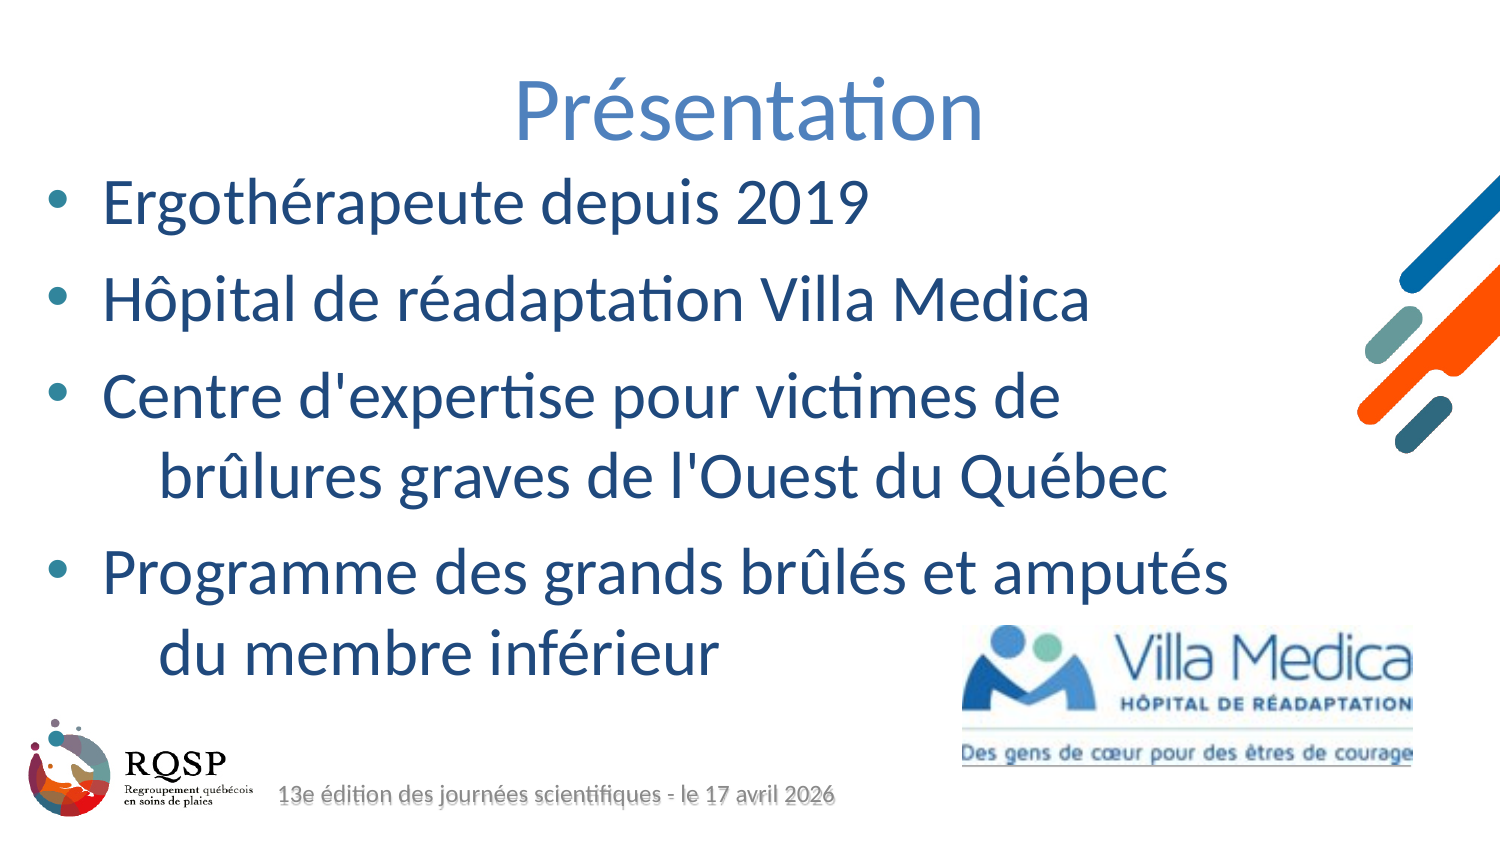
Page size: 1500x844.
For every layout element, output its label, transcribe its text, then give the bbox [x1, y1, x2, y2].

list Ergothérapeute depuis 2019 Hôpital de réadaptation Villa Medica Centre d'expertise pour victimes de brûlures graves de l'Ouest du Québec Programme des grands brûlés et amputés du membre inférieur [31, 150, 1259, 776]
picture [962, 625, 1413, 765]
title Présentation [75, 33, 1426, 175]
